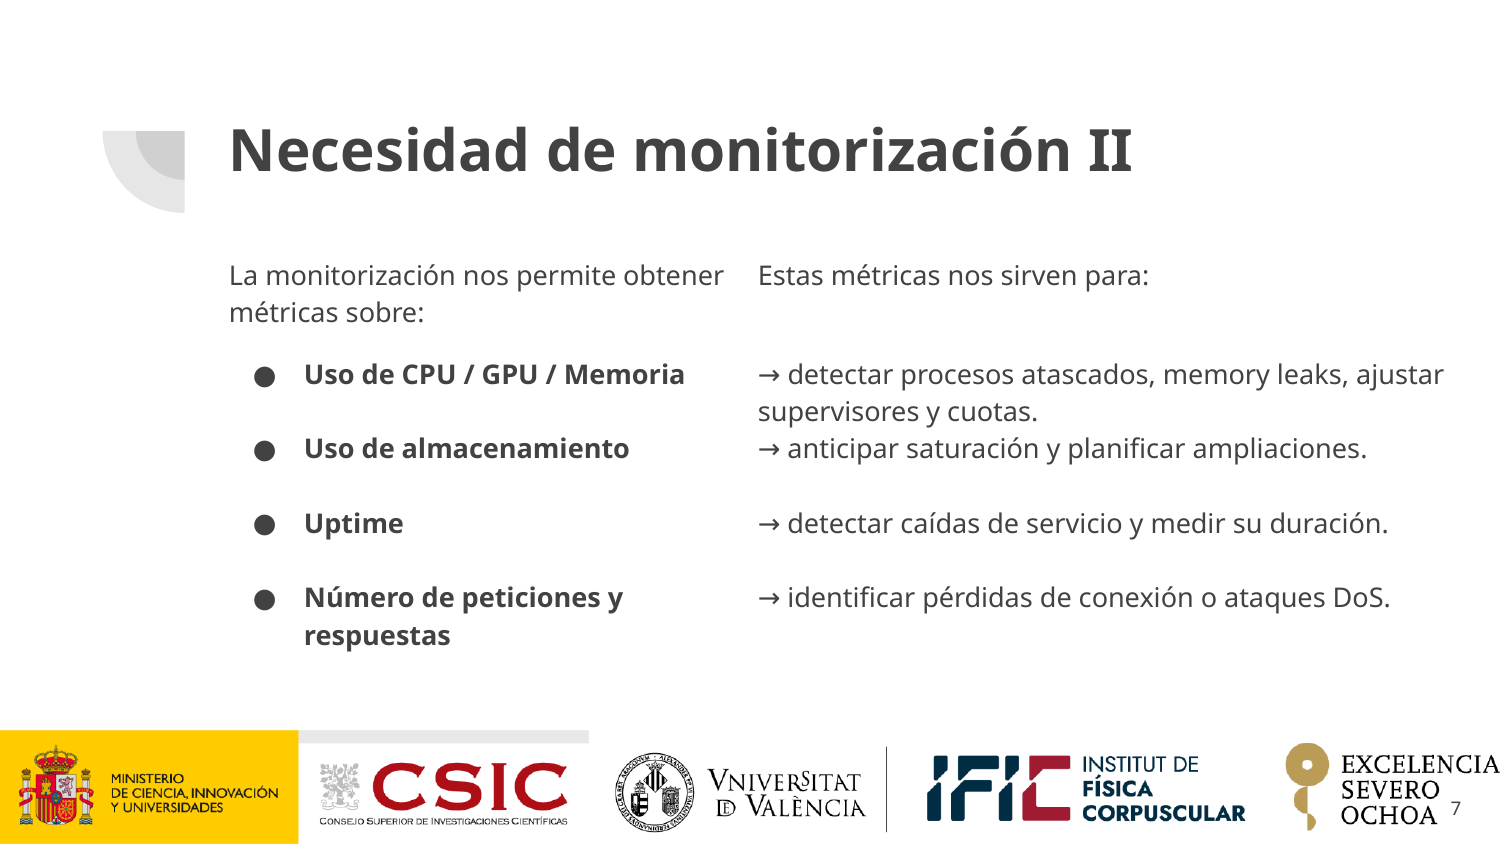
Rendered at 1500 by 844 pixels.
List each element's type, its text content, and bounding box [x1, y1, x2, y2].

title Necesidad de monitorización II [213, 98, 1368, 205]
slide_number <number> [1386, 777, 1477, 842]
list Estas métricas nos sirven para: → detectar procesos atascados, memory leaks, ajustar supervisores y cuotas. → anticipar saturación y planificar ampliaciones. → detectar caídas de servicio y medir su duración. → identificar pérdidas de conexión o ataques DoS. [742, 238, 1477, 744]
picture [0, 730, 1500, 844]
list La monitorización nos permite obtener métricas sobre: Uso de CPU / GPU / Memoria Uso de almacenamiento Uptime Número de peticiones y respuestas [213, 238, 742, 744]
